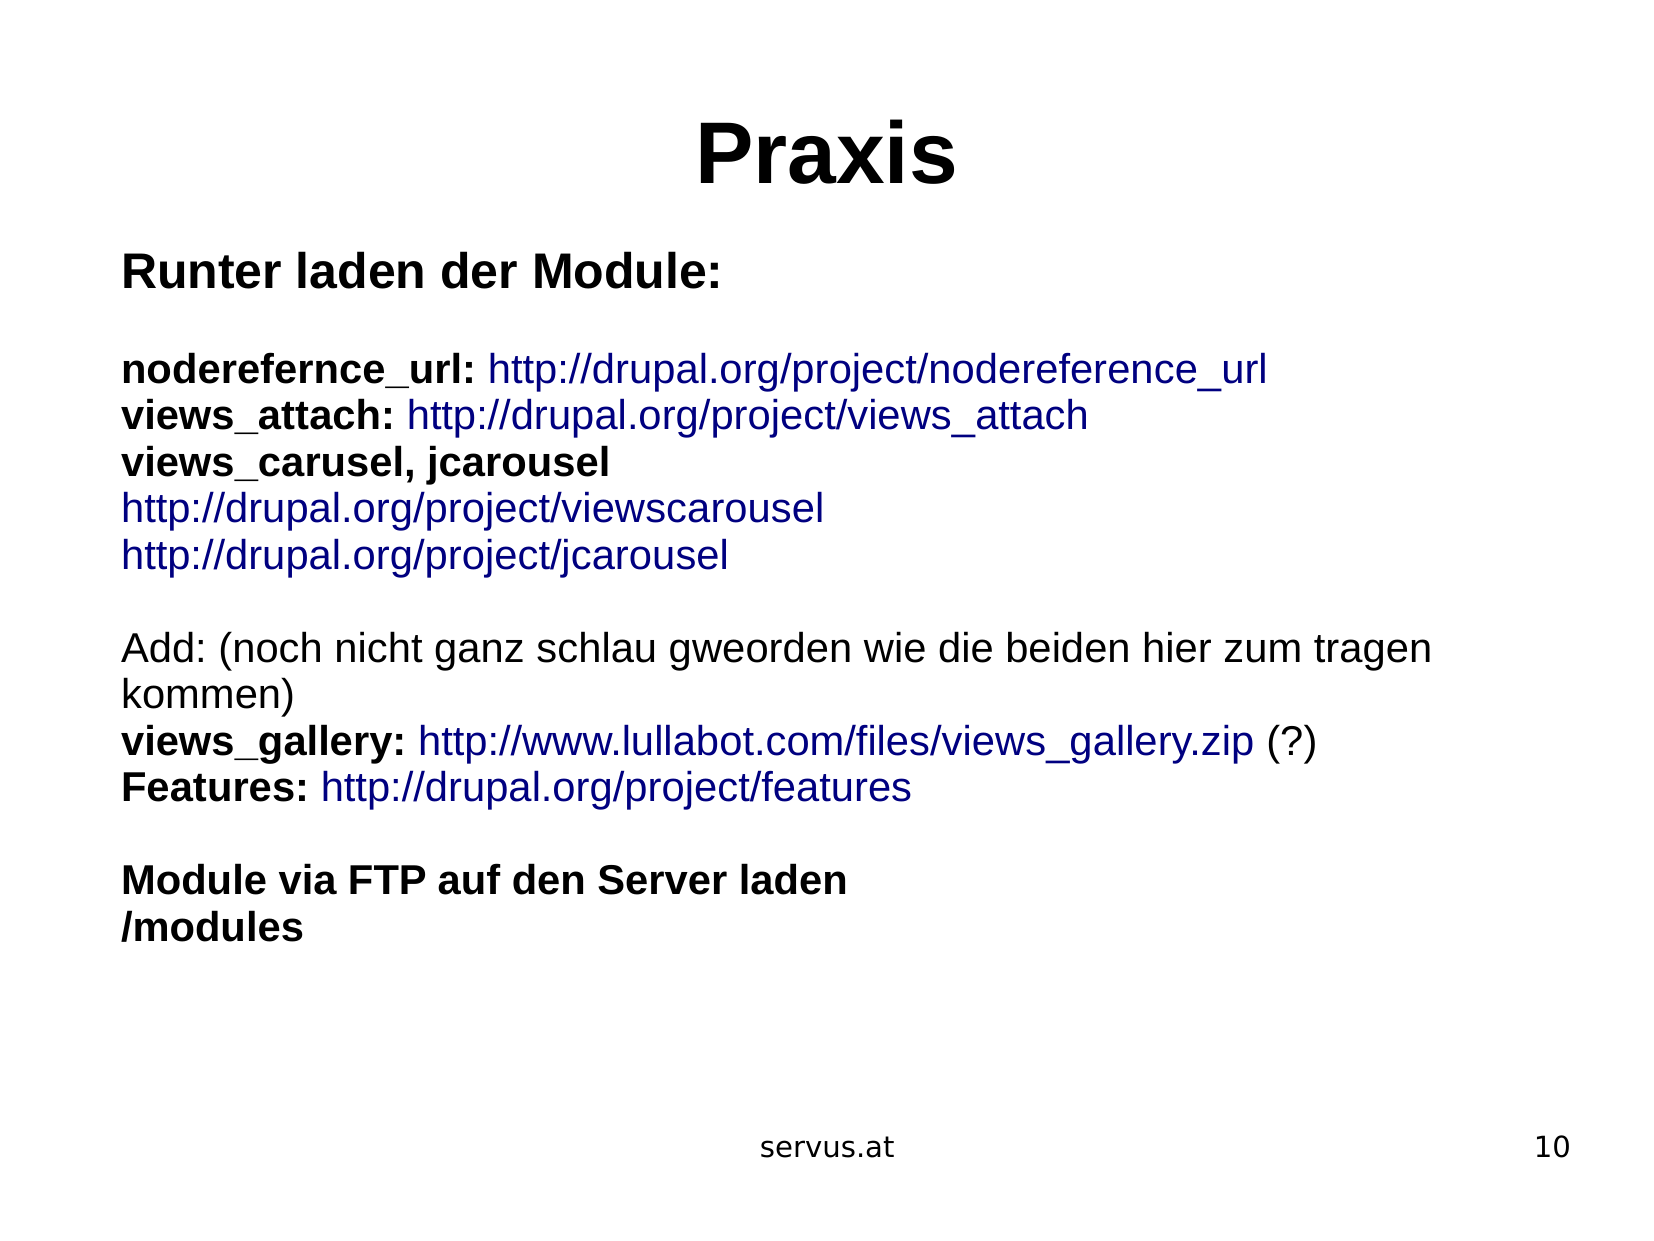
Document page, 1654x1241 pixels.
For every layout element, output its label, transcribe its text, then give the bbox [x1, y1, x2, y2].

text_box Runter laden der Module: noderefernce_url: http://drupal.org/project/nodereference_url views_attach: http://drupal.org/project/views_attach views_carusel, jcarousel http://drupal.org/project/viewscarousel http://drupal.org/project/jcarousel Add: (noch nicht ganz schlau gweorden wie die beiden hier zum tragen kommen) views_gallery: http://www.lullabot.com/files/views_gallery.zip (?) Features: http://drupal.org/project/features Module via FTP auf den Server laden /modules [88, 236, 1595, 1241]
title Praxis [82, 56, 1571, 250]
